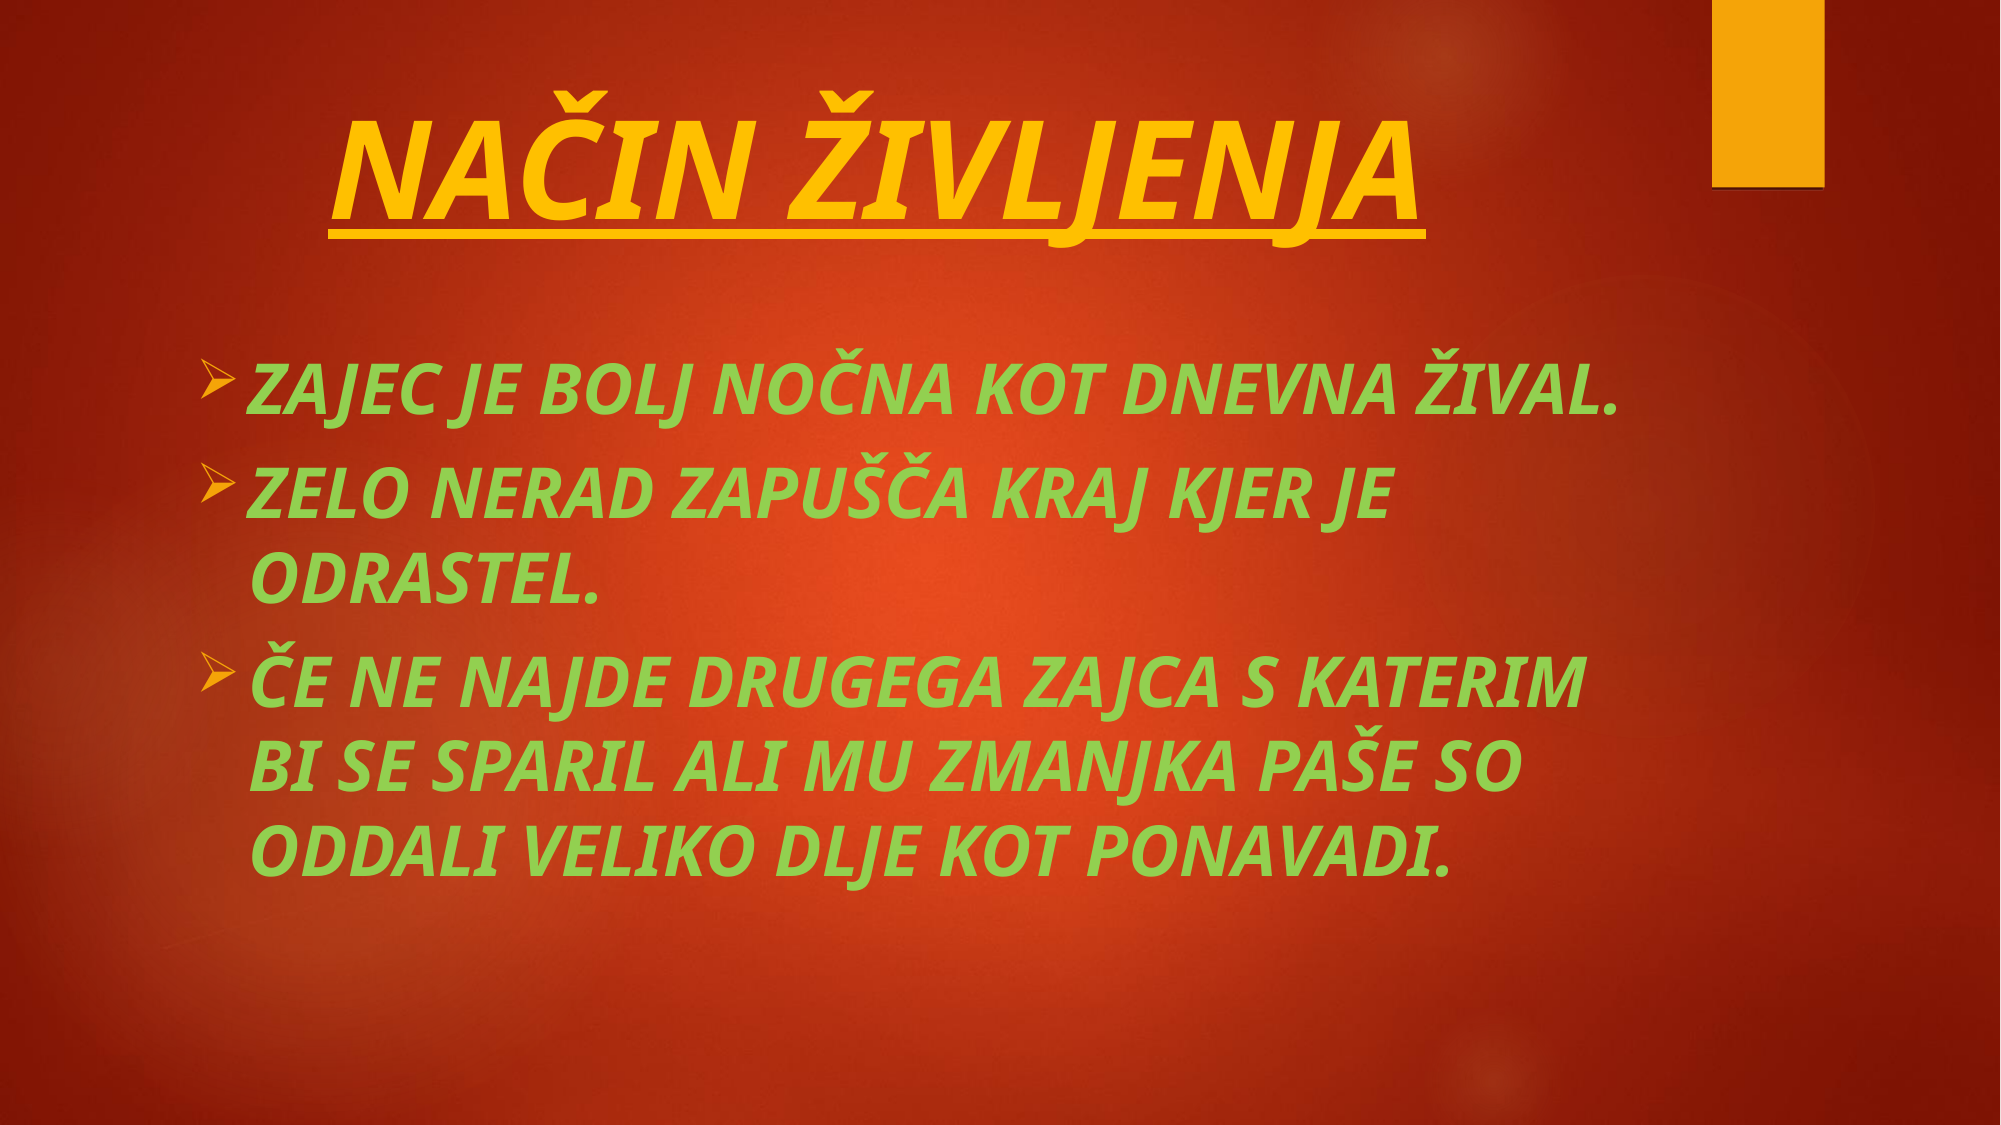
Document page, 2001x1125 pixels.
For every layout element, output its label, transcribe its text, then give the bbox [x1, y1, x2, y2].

list ZAJEC JE BOLJ NOČNA KOT DNEVNA ŽIVAL. ZELO NERAD ZAPUŠČA KRAJ KJER JE ODRASTEL. ČE NE NAJDE DRUGEGA ZAJCA S KATERIM BI SE SPARIL ALI MU ZMANJKA PAŠE SO ODDALI VELIKO DLJE KOT PONAVADI. [181, 336, 1649, 1025]
title NAČIN ŽIVLJENJA [106, 74, 1649, 304]
picture [0, 0, 2001, 1125]
